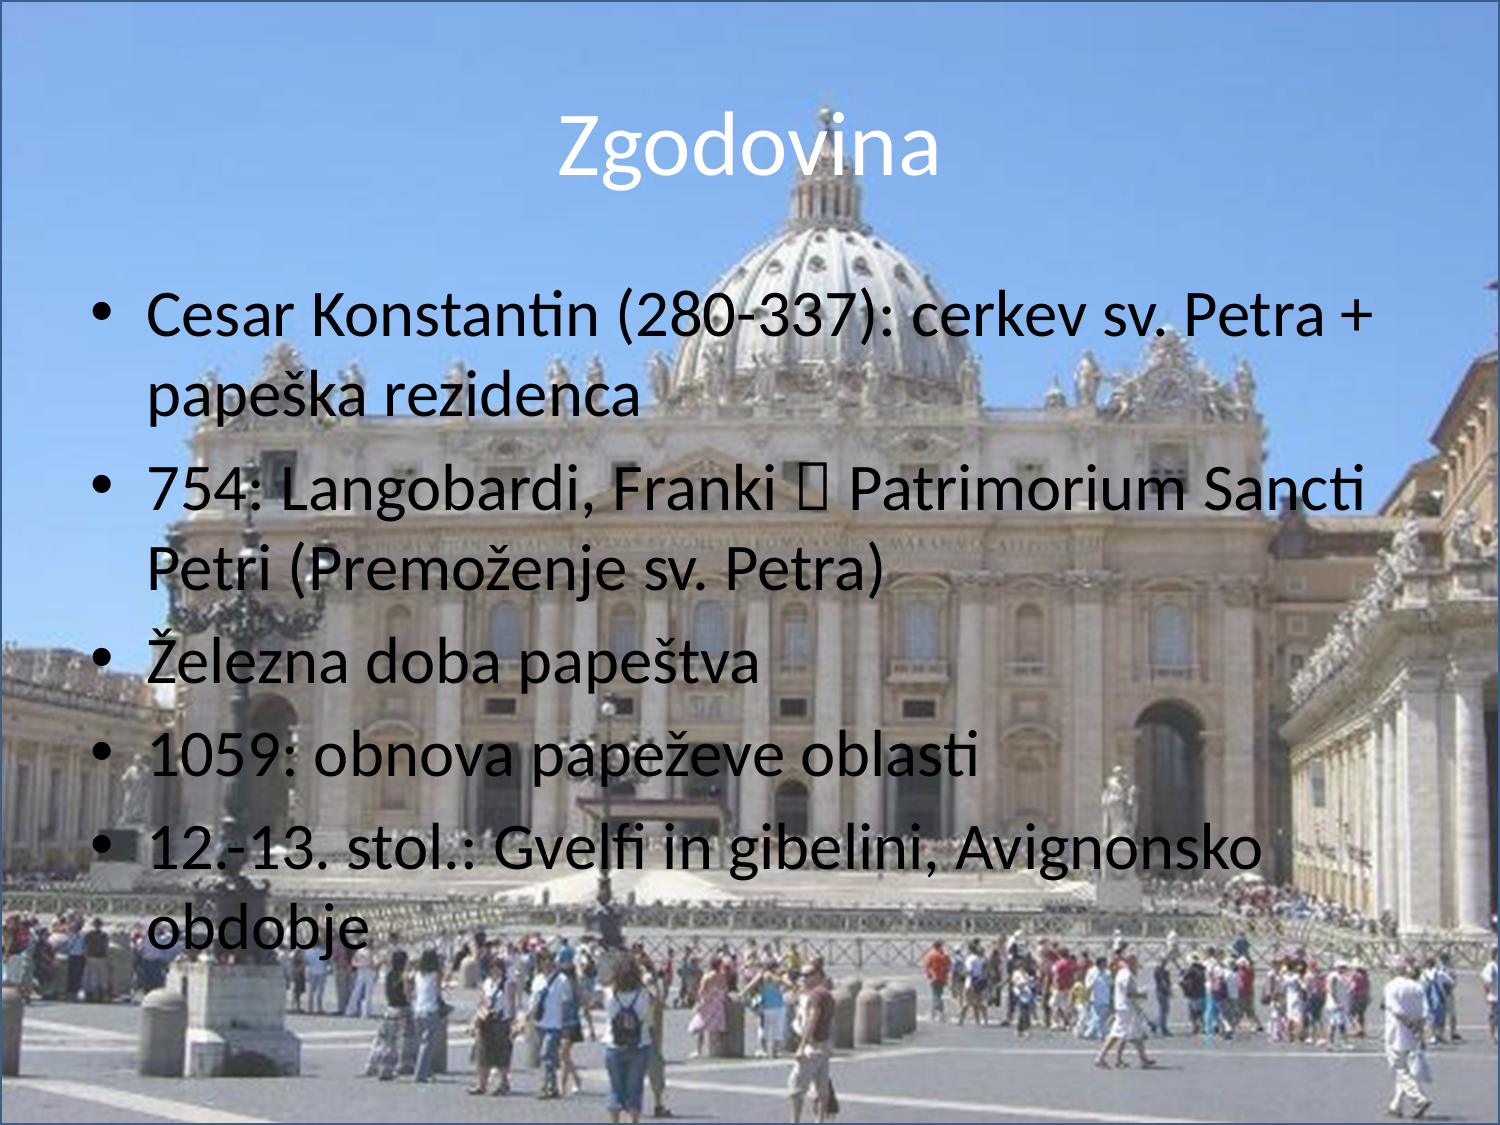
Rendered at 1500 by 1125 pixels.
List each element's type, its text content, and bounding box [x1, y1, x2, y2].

title Zgodovina [75, 45, 1425, 233]
text_box [0, 0, 1500, 1125]
list Cesar Konstantin (280-337): cerkev sv. Petra + papeška rezidenca 754: Langobardi, Franki  Patrimorium Sancti Petri (Premoženje sv. Petra) Železna doba papeštva 1059: obnova papeževe oblasti 12.-13. stol.: Gvelfi in gibelini, Avignonsko obdobje [75, 262, 1425, 1005]
